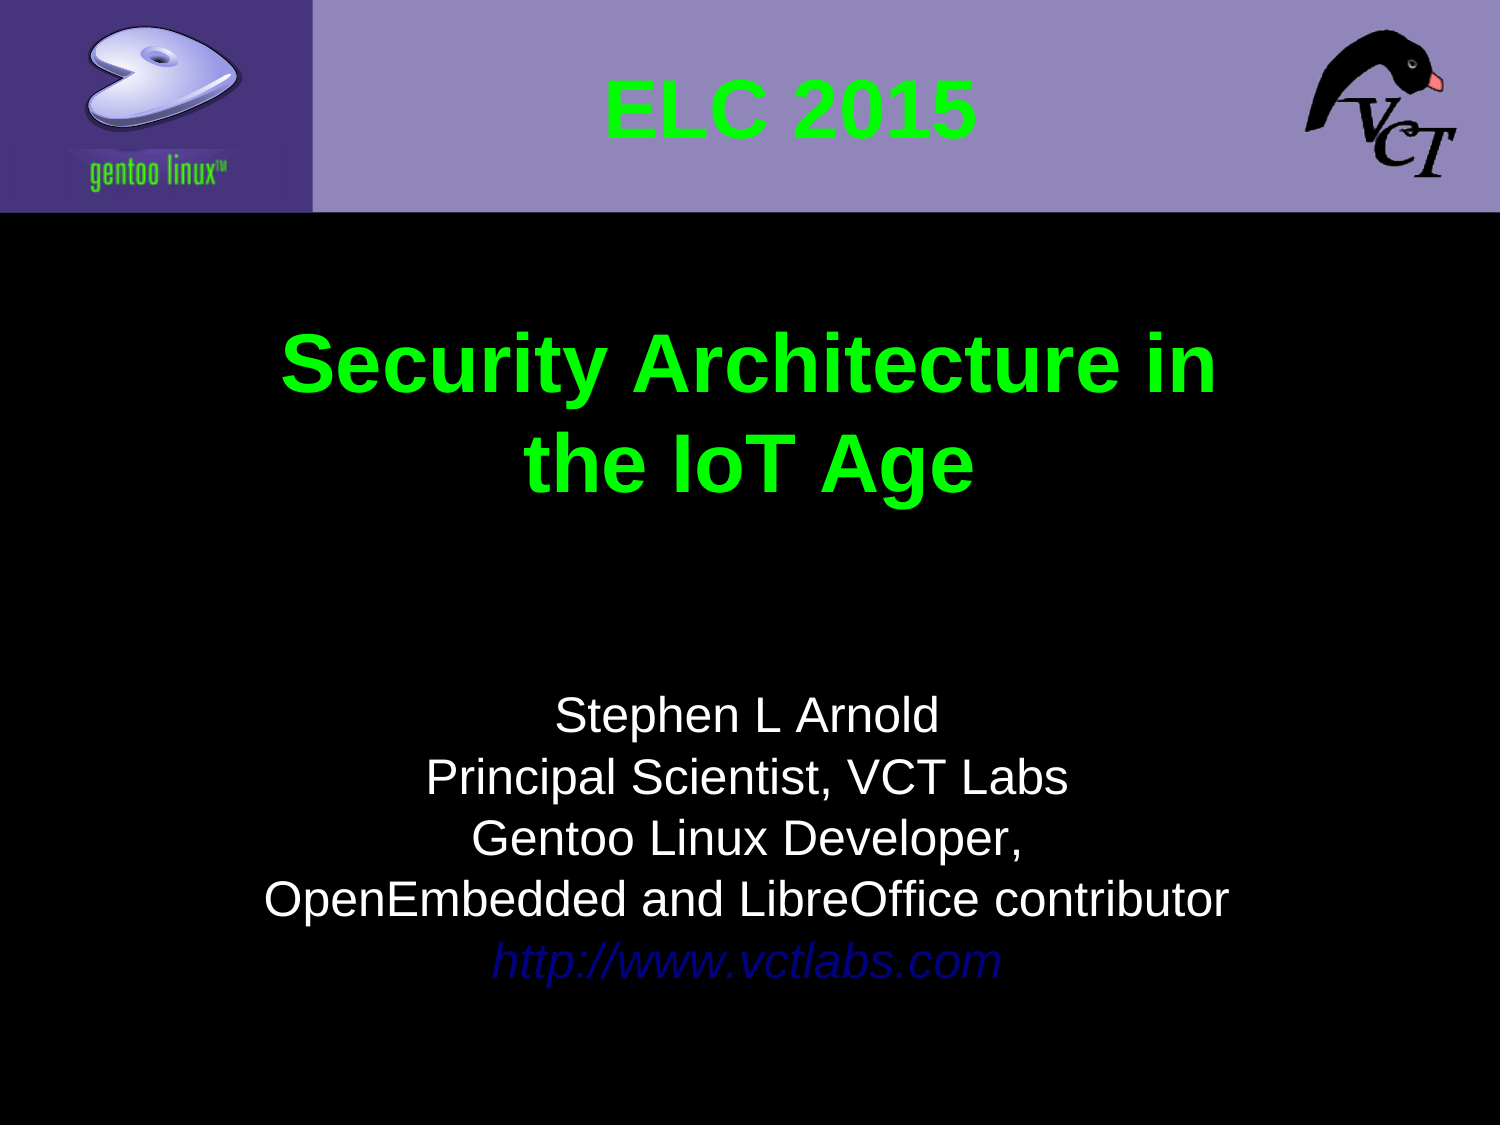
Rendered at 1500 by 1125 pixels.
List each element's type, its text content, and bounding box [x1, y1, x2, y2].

picture [1292, 21, 1471, 189]
picture [0, 149, 300, 195]
title ELC 2015 [324, 12, 1257, 201]
title Security Architecture in the IoT Age [221, 248, 1279, 573]
subtitle Stephen L Arnold Principal Scientist, VCT Labs Gentoo Linux Developer, OpenEmbedded and LibreOffice contributor http://www.vctlabs.com [25, 618, 1470, 1056]
